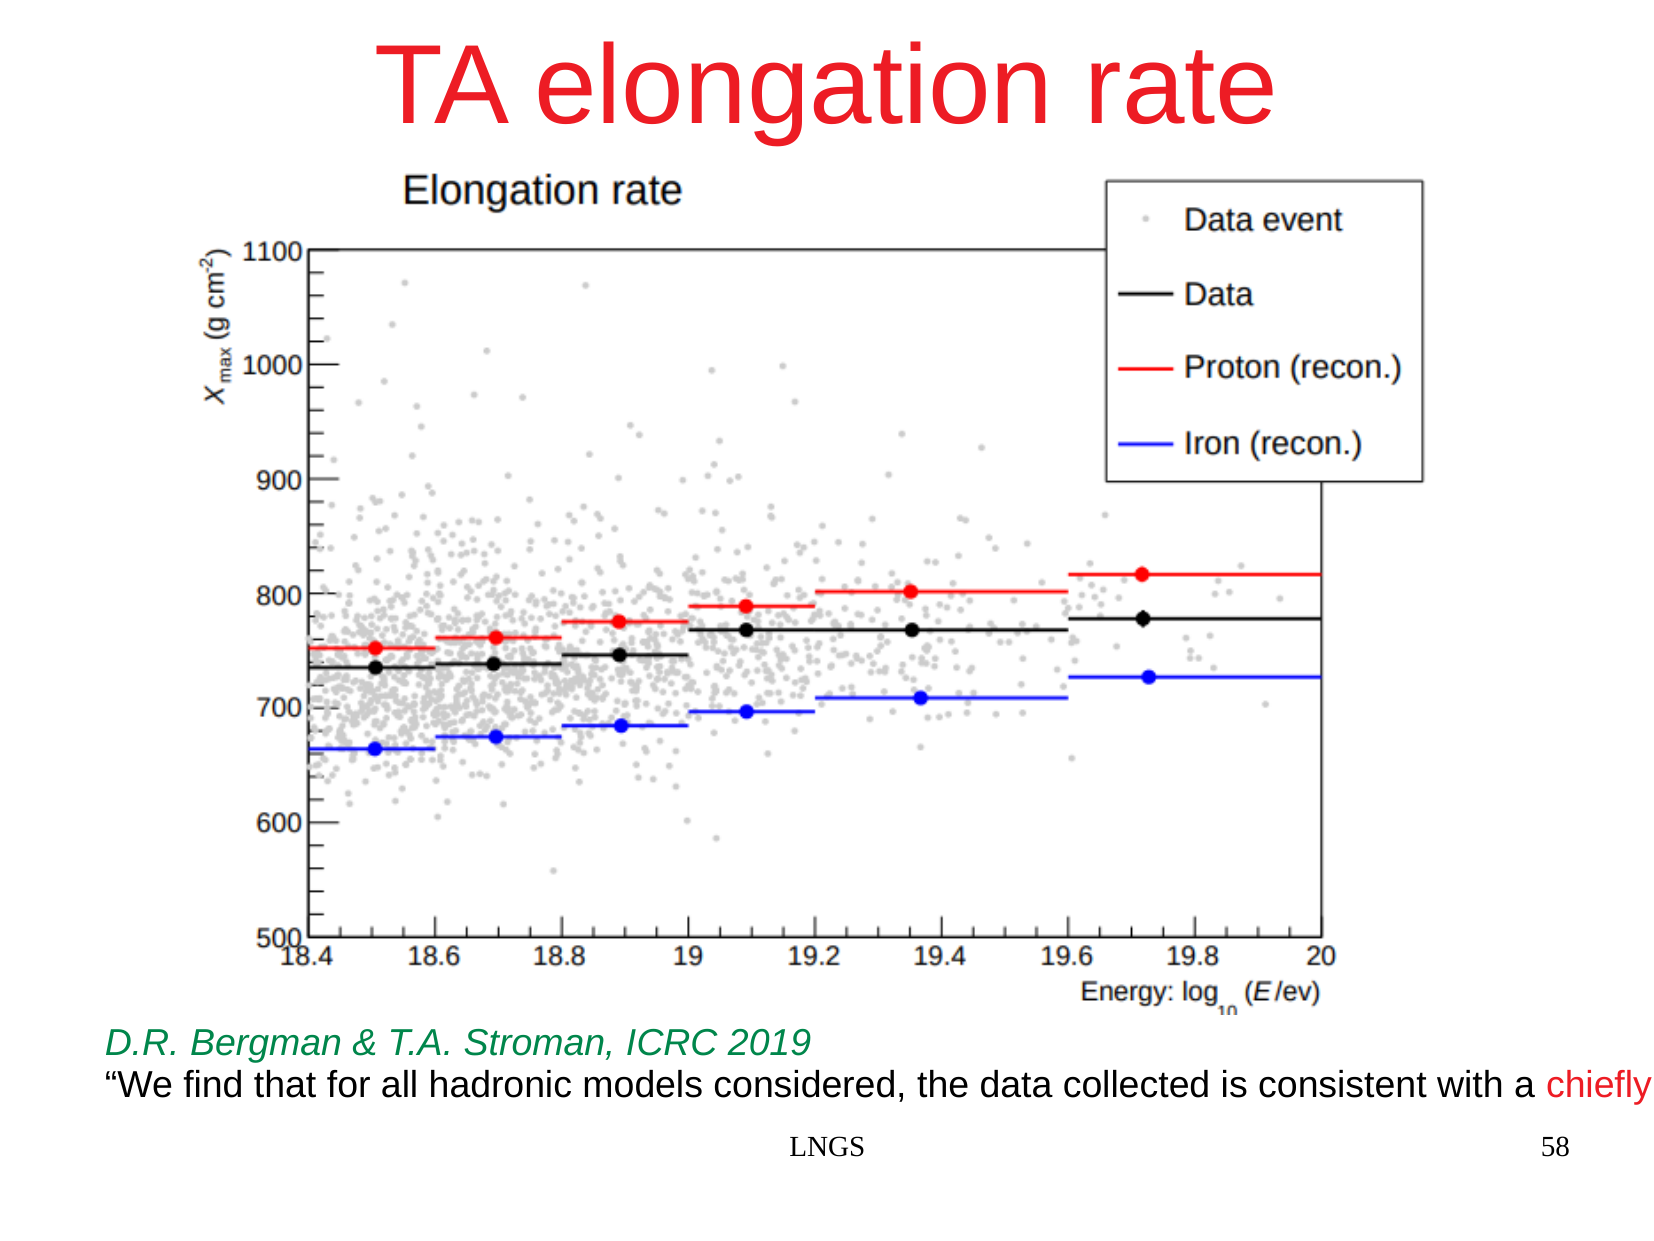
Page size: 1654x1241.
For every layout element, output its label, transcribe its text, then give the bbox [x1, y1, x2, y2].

picture [195, 151, 1443, 1014]
title TA elongation rate [82, 19, 1571, 151]
text_box D.R. Bergman & T.A. Stroman, ICRC 2019 “We find that for all hadronic models considered, the data collected is consistent with a chiefly light UHECR composition”. [89, 1014, 1653, 1156]
